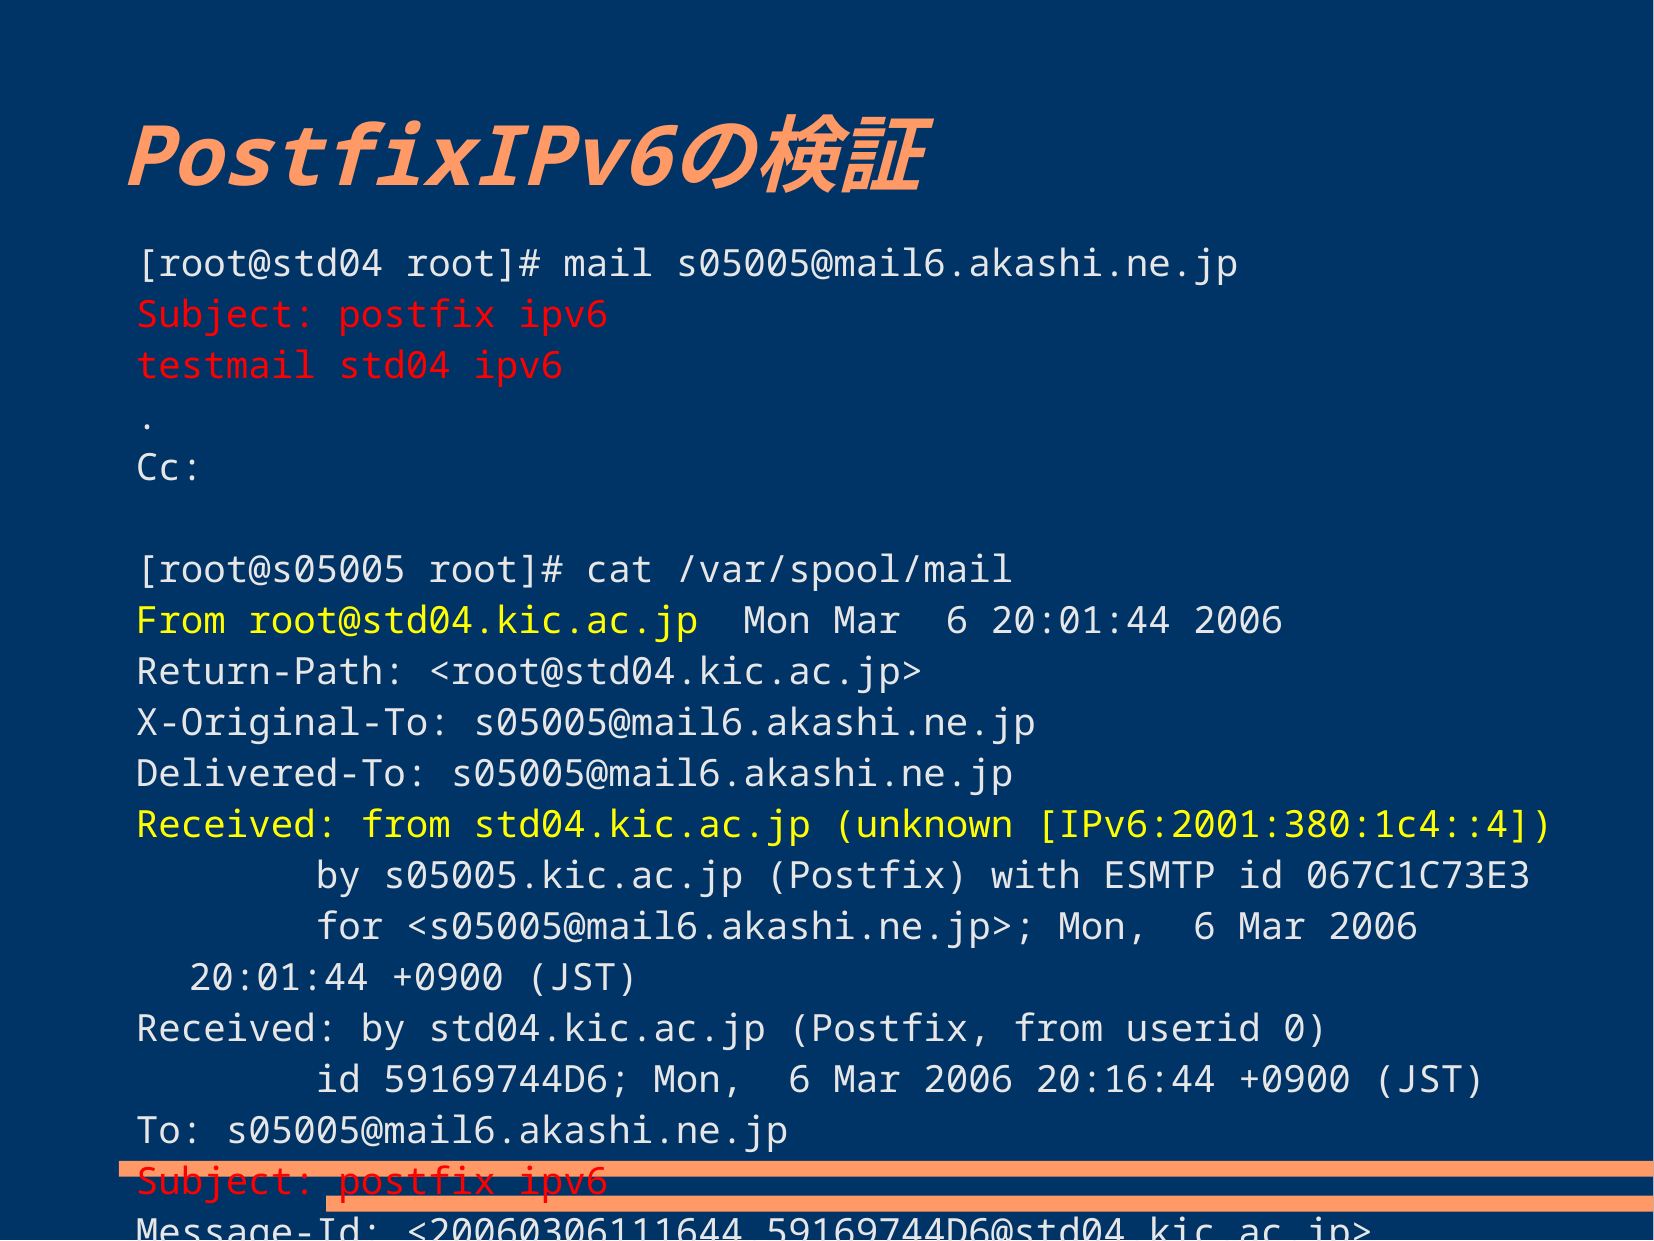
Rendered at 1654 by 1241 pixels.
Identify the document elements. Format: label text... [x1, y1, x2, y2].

list [root@std04 root]# mail s05005@mail6.akashi.ne.jp Subject: postfix ipv6 testmail std04 ipv6 . Cc: [root@s05005 root]# cat /var/spool/mail From root@std04.kic.ac.jp Mon Mar 6 20:01:44 2006 Return-Path: <root@std04.kic.ac.jp> X-Original-To: s05005@mail6.akashi.ne.jp Delivered-To: s05005@mail6.akashi.ne.jp Received: from std04.kic.ac.jp (unknown [IPv6:2001:380:1c4::4]) by s05005.kic.ac.jp (Postfix) with ESMTP id 067C1C73E3 for <s05005@mail6.akashi.ne.jp>; Mon, 6 Mar 2006 20:01:44 +0900 (JST) Received: by std04.kic.ac.jp (Postfix, from userid 0) id 59169744D6; Mon, 6 Mar 2006 20:16:44 +0900 (JST) To: s05005@mail6.akashi.ne.jp Subject: postfix ipv6 Message-Id: <20060306111644.59169744D6@std04.kic.ac.jp> Date: Mon, 6 Mar 2006 20:16:44 +0900 (JST) From: root@std04.kic.ac.jp (root) testmail std04 ipv6 [118, 236, 1558, 1137]
title PostfixIPv6の検証 [121, 46, 1534, 236]
